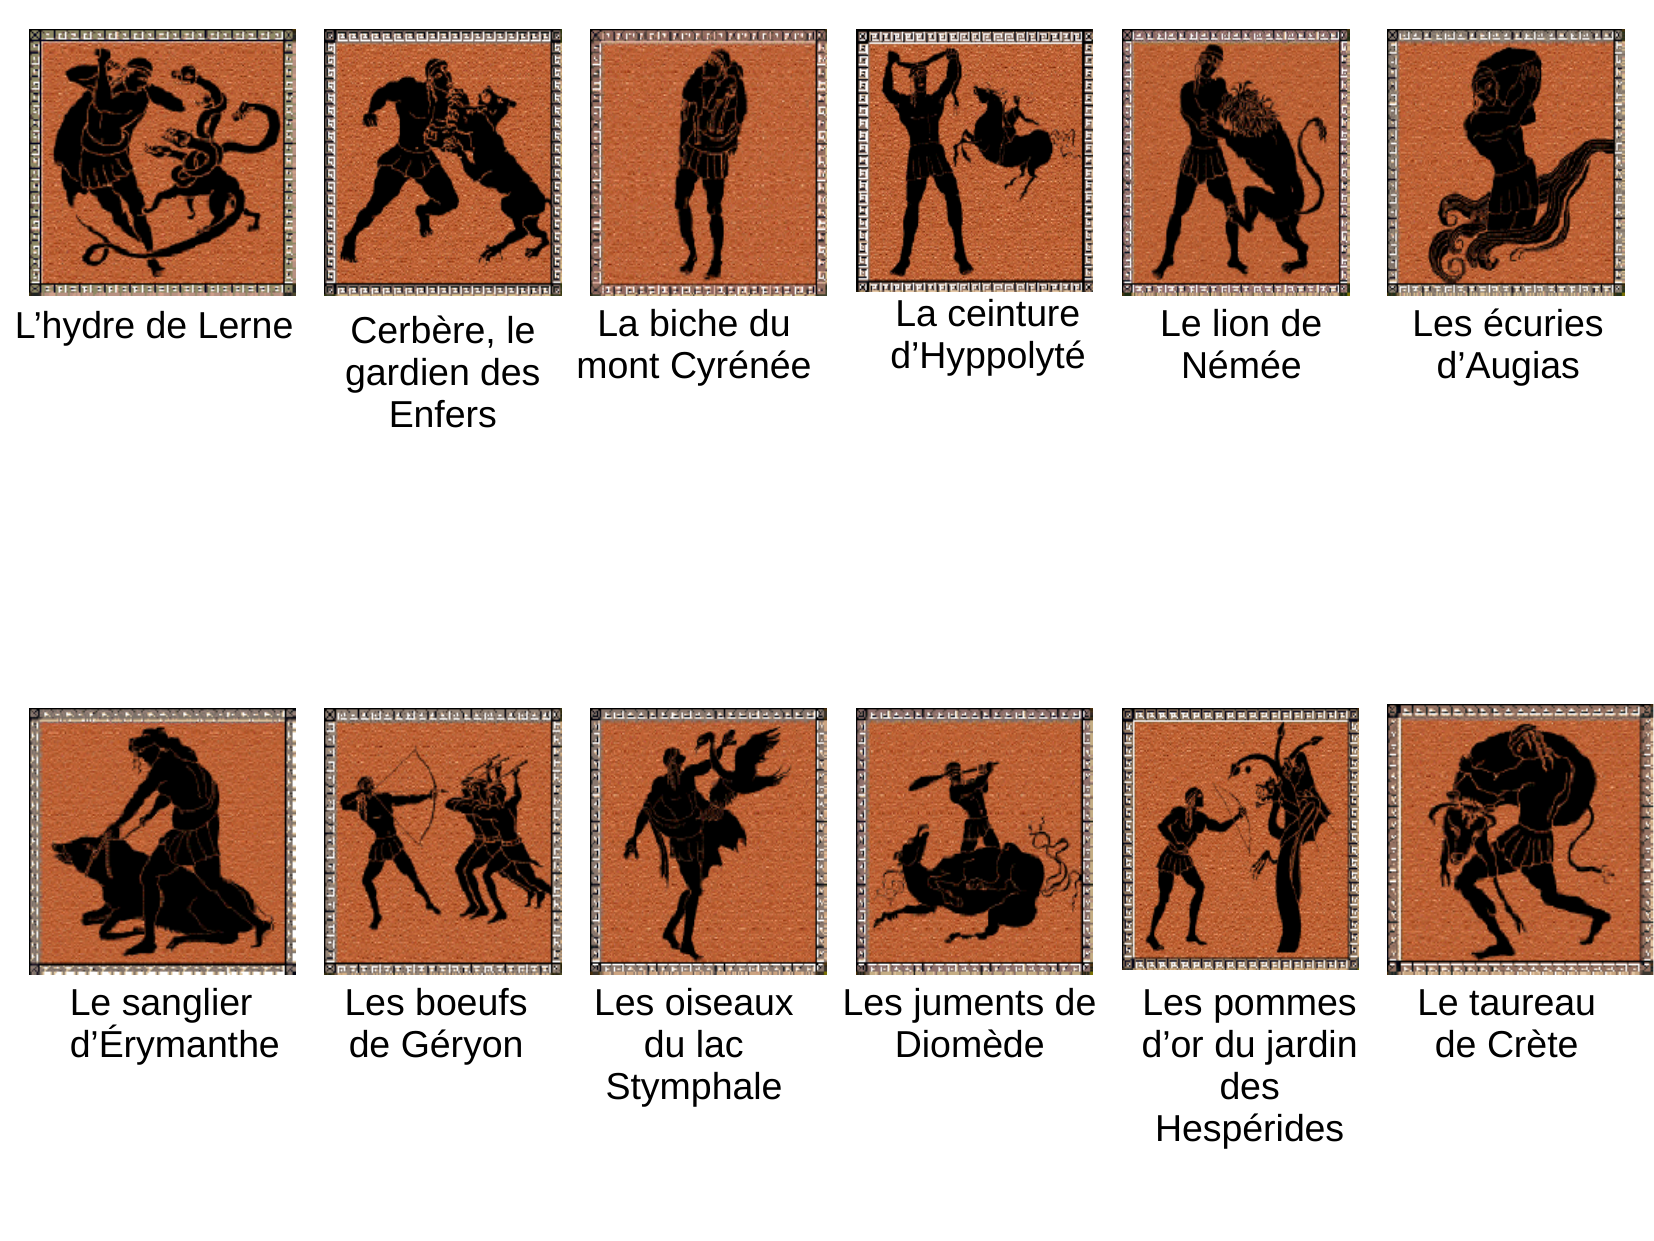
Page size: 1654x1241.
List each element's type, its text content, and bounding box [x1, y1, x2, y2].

text_box Le lion de Némée [1094, 295, 1388, 395]
picture [1122, 29, 1350, 295]
text_box La biche du mont Cyrénée [561, 295, 827, 395]
picture [324, 29, 562, 296]
picture [29, 29, 296, 296]
text_box Les oiseaux du lac Stymphale [561, 974, 827, 1116]
text_box Le sanglier d’Érymanthe [55, 974, 296, 1074]
picture [590, 708, 827, 974]
picture [590, 29, 827, 295]
picture [1387, 29, 1625, 295]
picture [324, 708, 562, 975]
picture [856, 29, 1093, 284]
picture [1387, 704, 1654, 975]
picture [29, 708, 296, 975]
text_box Les boeufs de Géryon [324, 974, 548, 1074]
text_box Le taureau de Crète [1389, 975, 1625, 1074]
text_box Les juments de Diomède [817, 974, 1111, 1074]
picture [856, 708, 1093, 974]
text_box L’hydre de Lerne [0, 297, 325, 355]
text_box Cerbère, le gardien des Enfers [324, 301, 562, 443]
text_box Les pommes d’or du jardin des Hespérides [1111, 974, 1388, 1158]
picture [1122, 708, 1359, 970]
text_box La ceinture d’Hyppolyté [826, 284, 1150, 384]
text_box Les écuries d’Augias [1358, 295, 1654, 414]
